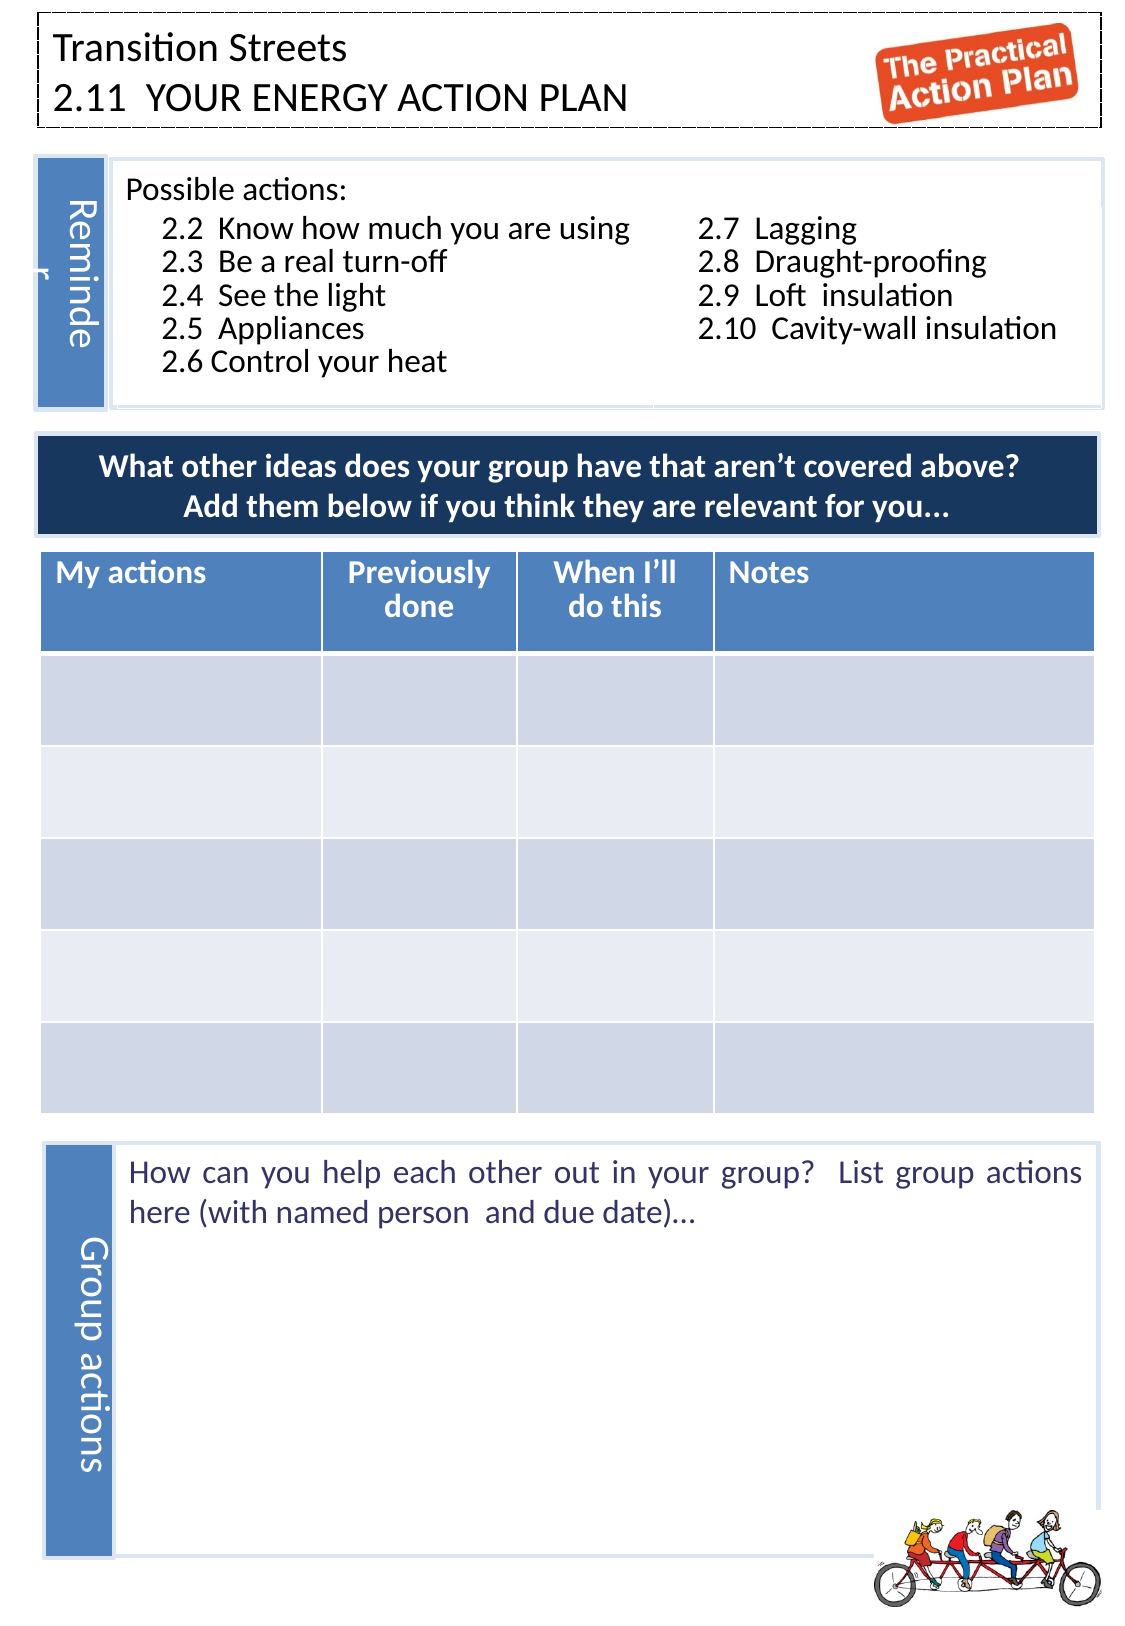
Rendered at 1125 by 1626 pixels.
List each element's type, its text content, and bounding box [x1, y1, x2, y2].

text_box What other ideas does your group have that aren’t covered above? Add them below if you think they are relevant for you... [36, 433, 1099, 536]
table_cell [715, 931, 1094, 1021]
text_box How can you help each other out in your group? List group actions here (with named person and due date)… [115, 1142, 1099, 1557]
table_cell [715, 656, 1094, 745]
table_cell [323, 839, 516, 929]
table_cell [41, 656, 321, 745]
table_cell [323, 931, 516, 1021]
table_cell [715, 839, 1094, 929]
picture [874, 1510, 1102, 1607]
table_cell [323, 656, 516, 745]
text_box Reminder [37, 181, 109, 367]
text_box [35, 156, 107, 269]
table_cell [323, 747, 516, 837]
table_cell [518, 931, 713, 1021]
table_header Previously done [323, 552, 516, 651]
table_cell [715, 747, 1094, 837]
table_cell [518, 839, 713, 929]
table_cell [41, 747, 321, 837]
text_box Transition Streets 2.11 YOUR ENERGY ACTION PLAN [37, 12, 1101, 128]
table_cell [518, 747, 713, 837]
text_box [43, 1142, 115, 1558]
table_header Notes [715, 552, 1094, 651]
table_cell [41, 1023, 321, 1113]
table_header My actions [41, 552, 321, 651]
table_header When I’ll do this [518, 552, 713, 651]
text_box Group actions [48, 1170, 121, 1541]
table_cell [41, 839, 321, 929]
text_box Possible actions: [110, 159, 1103, 408]
table_cell [41, 931, 321, 1021]
table_header 2.2 Know how much you are using 2.3 Be a real turn-off 2.4 See the light 2.5 Appliances 2.6 Control your heat [118, 208, 653, 408]
table_cell [715, 1023, 1094, 1113]
table_cell [518, 1023, 713, 1113]
table_header 2.7 Lagging 2.8 Draught-proofing 2.9 Loft insulation 2.10 Cavity-wall insulation [654, 208, 1101, 408]
text_box [35, 272, 107, 410]
table_cell [323, 1023, 516, 1113]
table_cell [518, 656, 713, 745]
